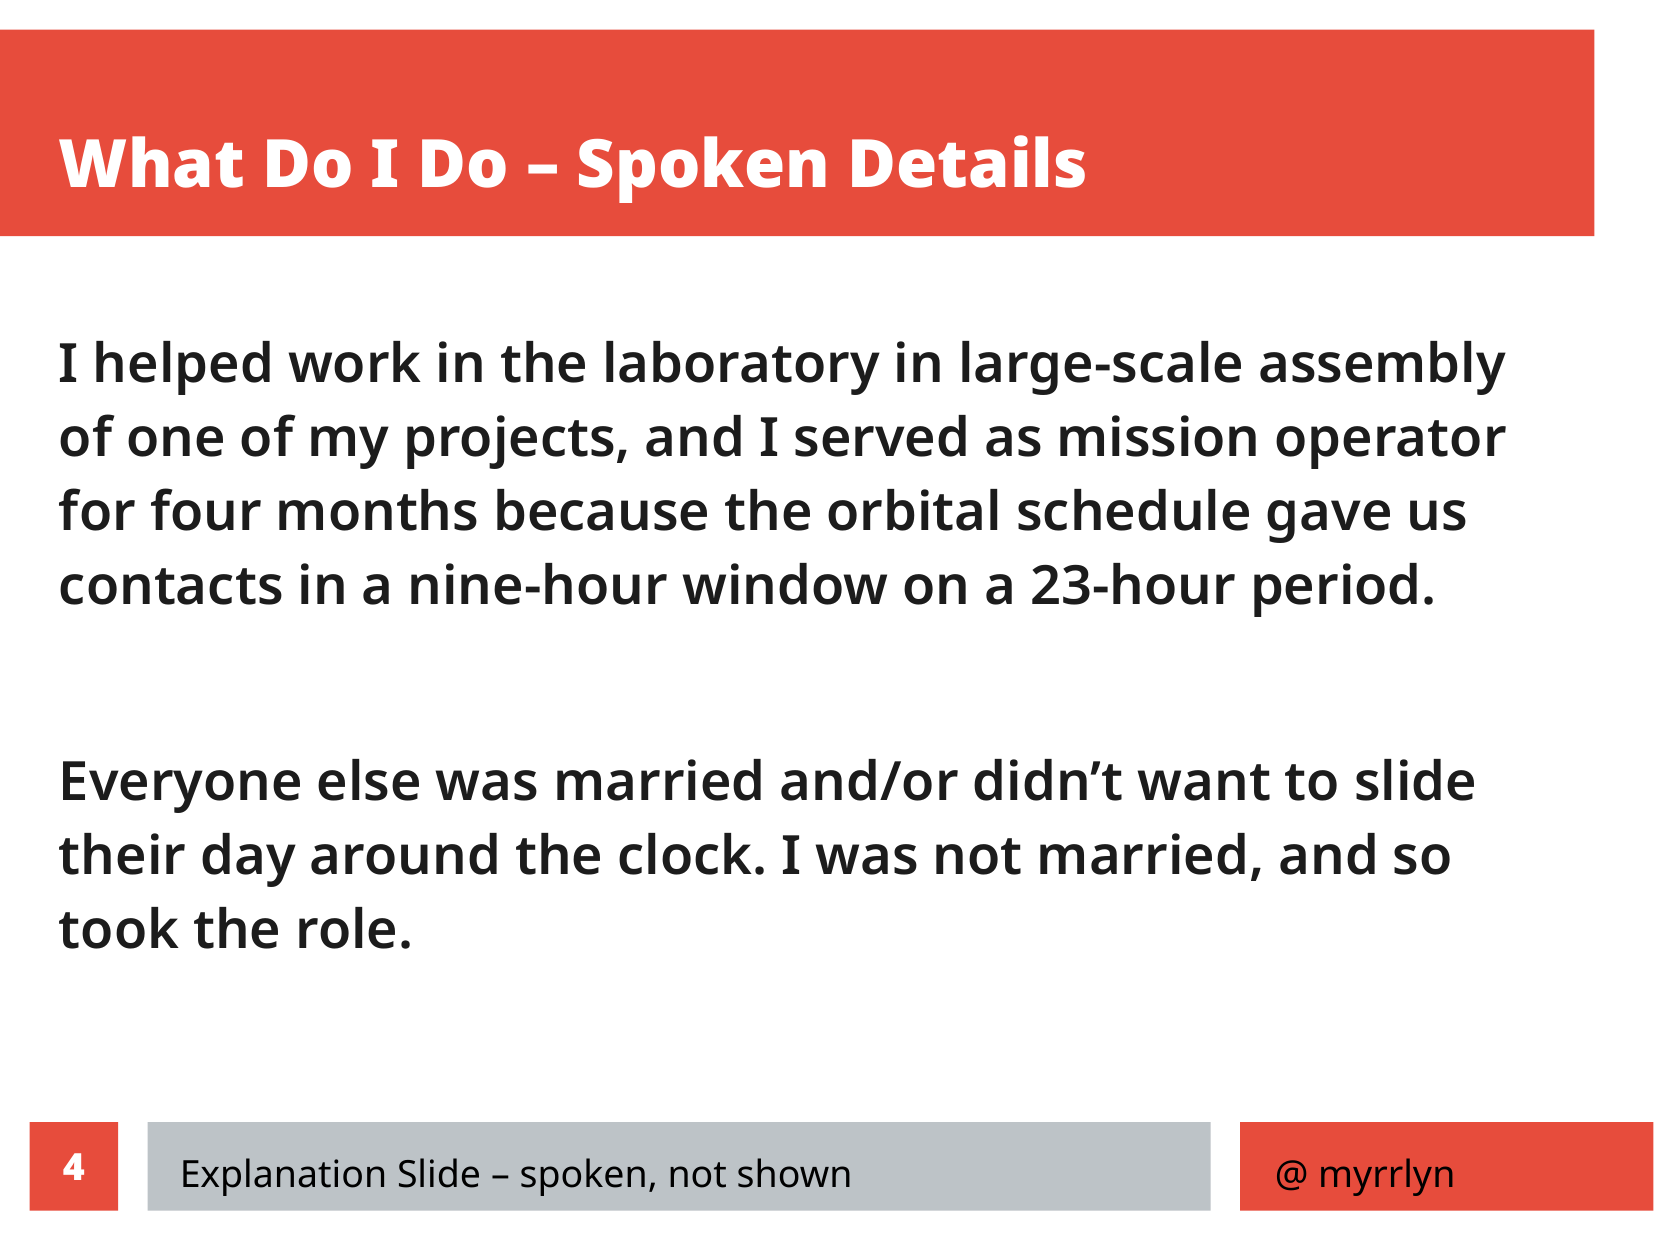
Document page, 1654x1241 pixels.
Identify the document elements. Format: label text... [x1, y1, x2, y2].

text_box @ myrrlyn [1260, 1140, 1636, 1202]
text_box Explanation Slide – spoken, not shown [165, 1140, 1186, 1203]
title What Do I Do – Spoken Details [59, 59, 1595, 207]
list I helped work in the laboratory in large-scale assembly of one of my projects, and I served as mission operator for four months because the orbital schedule gave us contacts in a nine-hour window on a 23-hour period. Everyone else was married and/or didn’t want to slide their day around the clock. I was not married, and so took the role. [59, 324, 1565, 1093]
